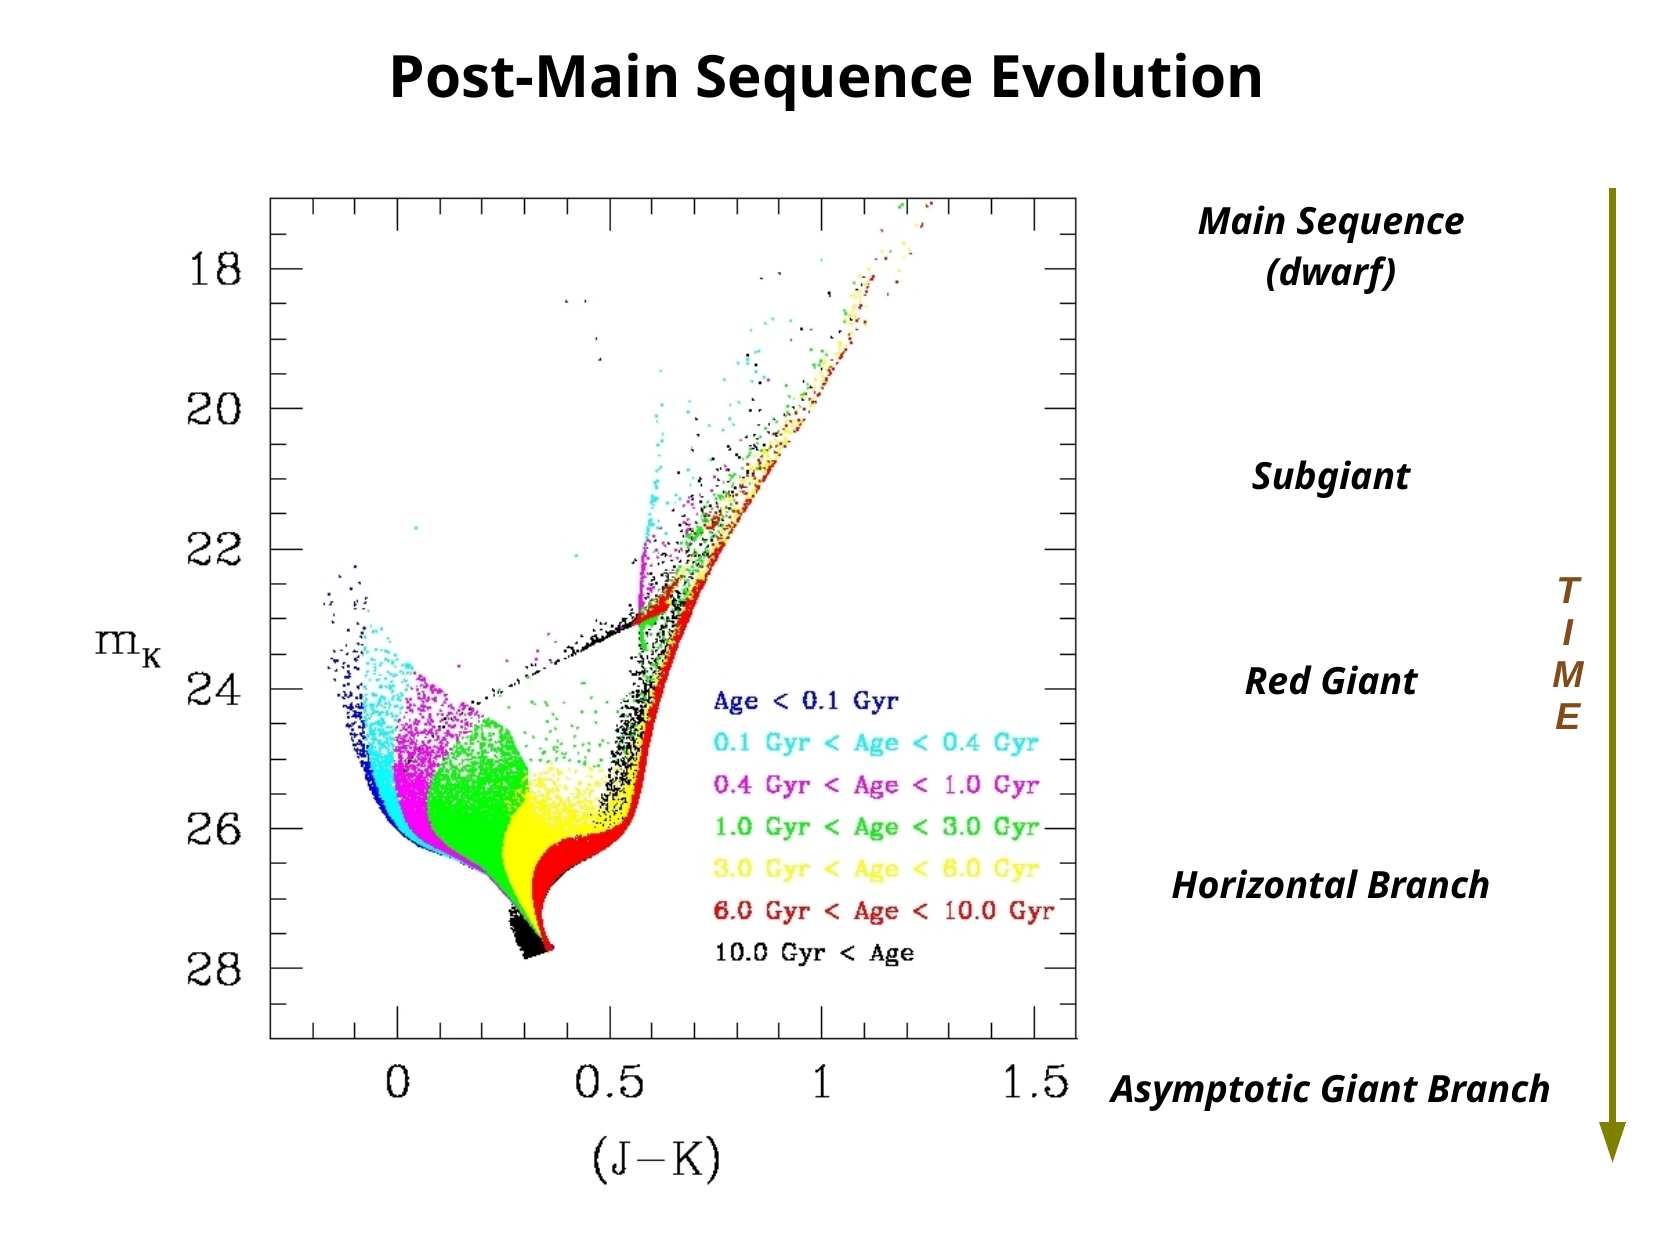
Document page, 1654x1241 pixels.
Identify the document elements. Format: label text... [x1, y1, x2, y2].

text_box Main Sequence (dwarf) Subgiant Red Giant Horizontal Branch Asymptotic Giant Branch [1096, 187, 1613, 1144]
text_box T I M E [1537, 562, 1613, 746]
picture [75, 184, 1096, 1204]
text_box Post-Main Sequence Evolution [0, 27, 1654, 111]
